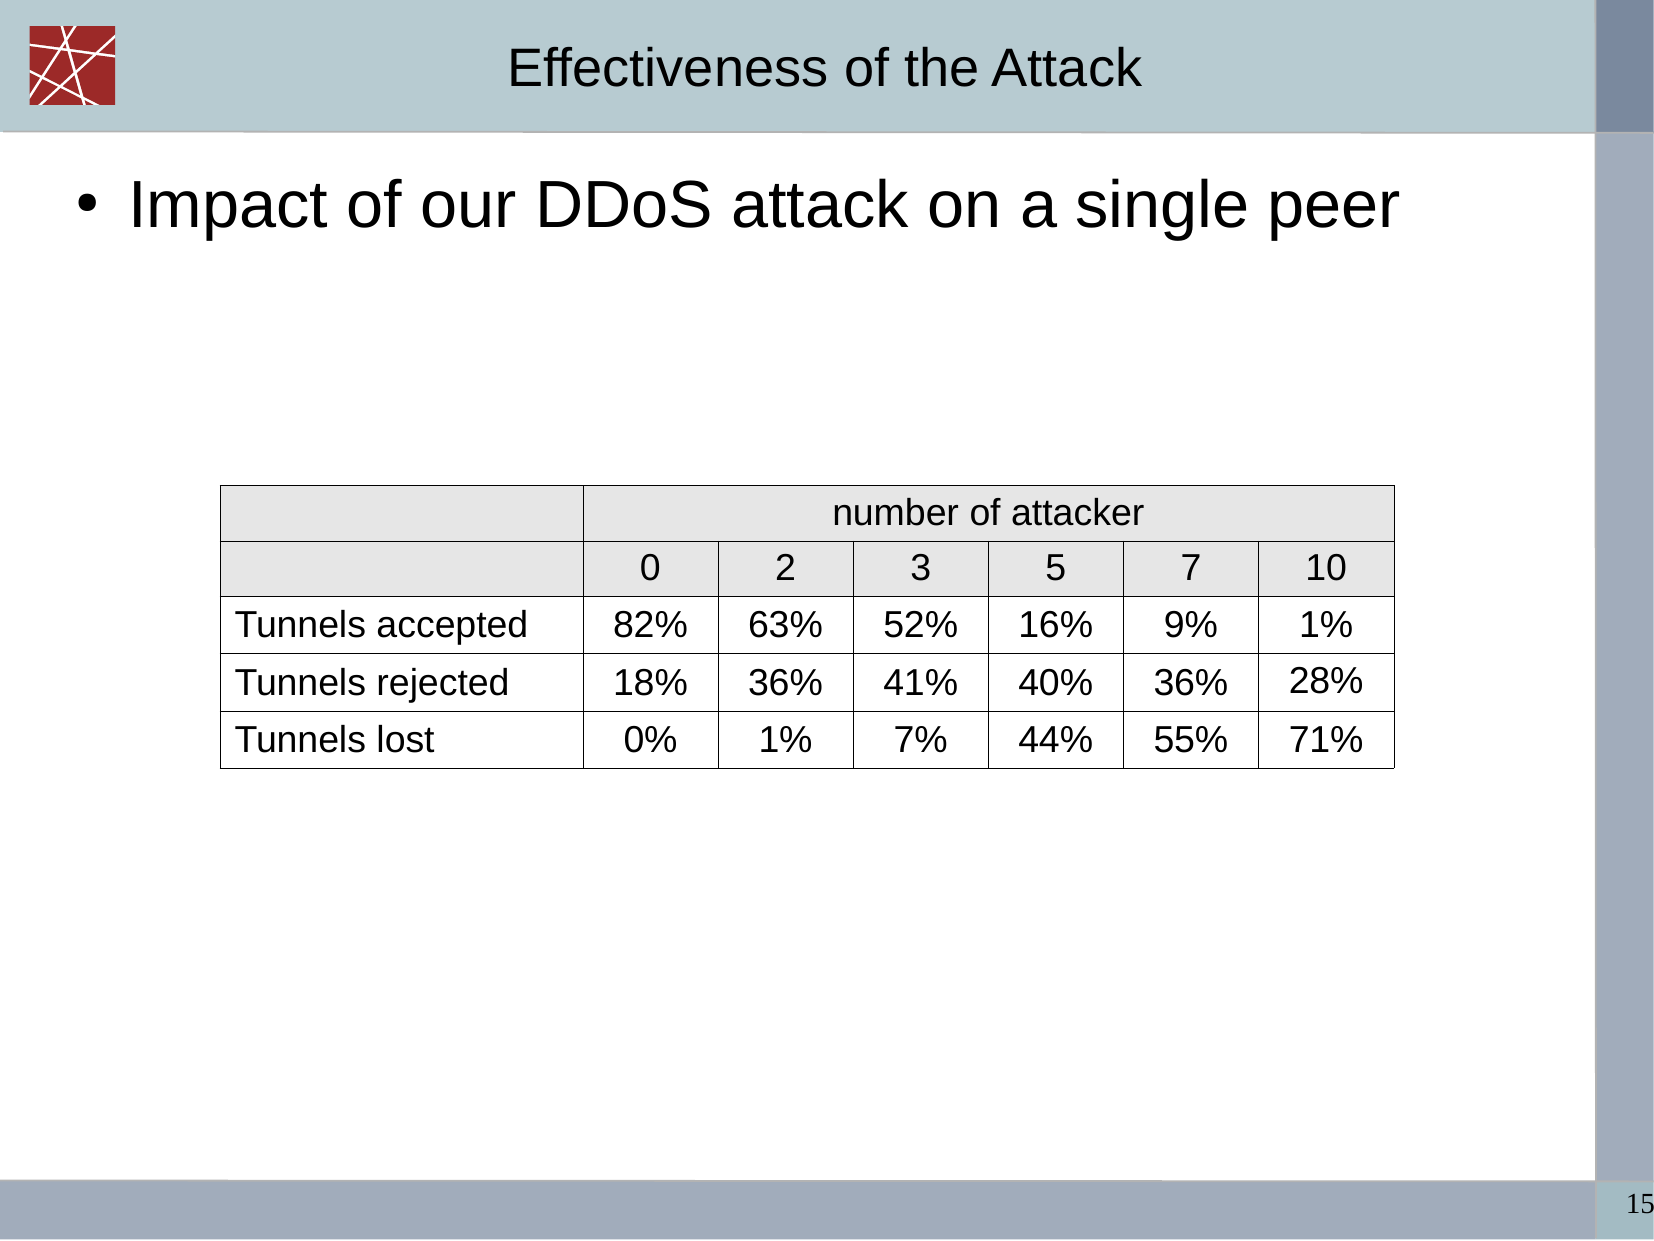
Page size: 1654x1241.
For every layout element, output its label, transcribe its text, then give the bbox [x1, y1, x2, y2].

list Impact of our DDoS attack on a single peer [57, 166, 1546, 971]
table_cell Tunnels rejected [221, 654, 583, 711]
table_header [221, 486, 583, 541]
table_cell 9% [1124, 597, 1258, 653]
table_cell 18% [584, 654, 718, 711]
title Effectiveness of the Attack [81, 2, 1570, 133]
table_header number of attacker [584, 486, 1394, 541]
table_cell 63% [719, 597, 853, 653]
table_cell 2 [719, 542, 853, 596]
table_cell 52% [854, 597, 988, 653]
table_cell 10 [1259, 542, 1394, 596]
table_cell [221, 542, 583, 596]
table_cell 1% [719, 712, 853, 768]
table_cell Tunnels lost [221, 712, 583, 768]
table_cell Tunnels accepted [221, 597, 583, 653]
table_cell 7% [854, 712, 988, 768]
table_cell 36% [719, 654, 853, 711]
table_cell 36% [1124, 654, 1258, 711]
table_cell 71% [1259, 712, 1394, 768]
table_cell 28% [1259, 654, 1394, 711]
table_cell 5 [989, 542, 1123, 596]
table_cell 7 [1124, 542, 1258, 596]
table_cell 0% [584, 712, 718, 768]
table_cell 1% [1259, 597, 1394, 653]
table_cell 44% [989, 712, 1123, 768]
table_cell 16% [989, 597, 1123, 653]
table_cell 3 [854, 542, 988, 596]
table_cell 82% [584, 597, 718, 653]
table_cell 55% [1124, 712, 1258, 768]
table_cell 41% [854, 654, 988, 711]
table_cell 40% [989, 654, 1123, 711]
table_cell 0 [584, 542, 718, 596]
